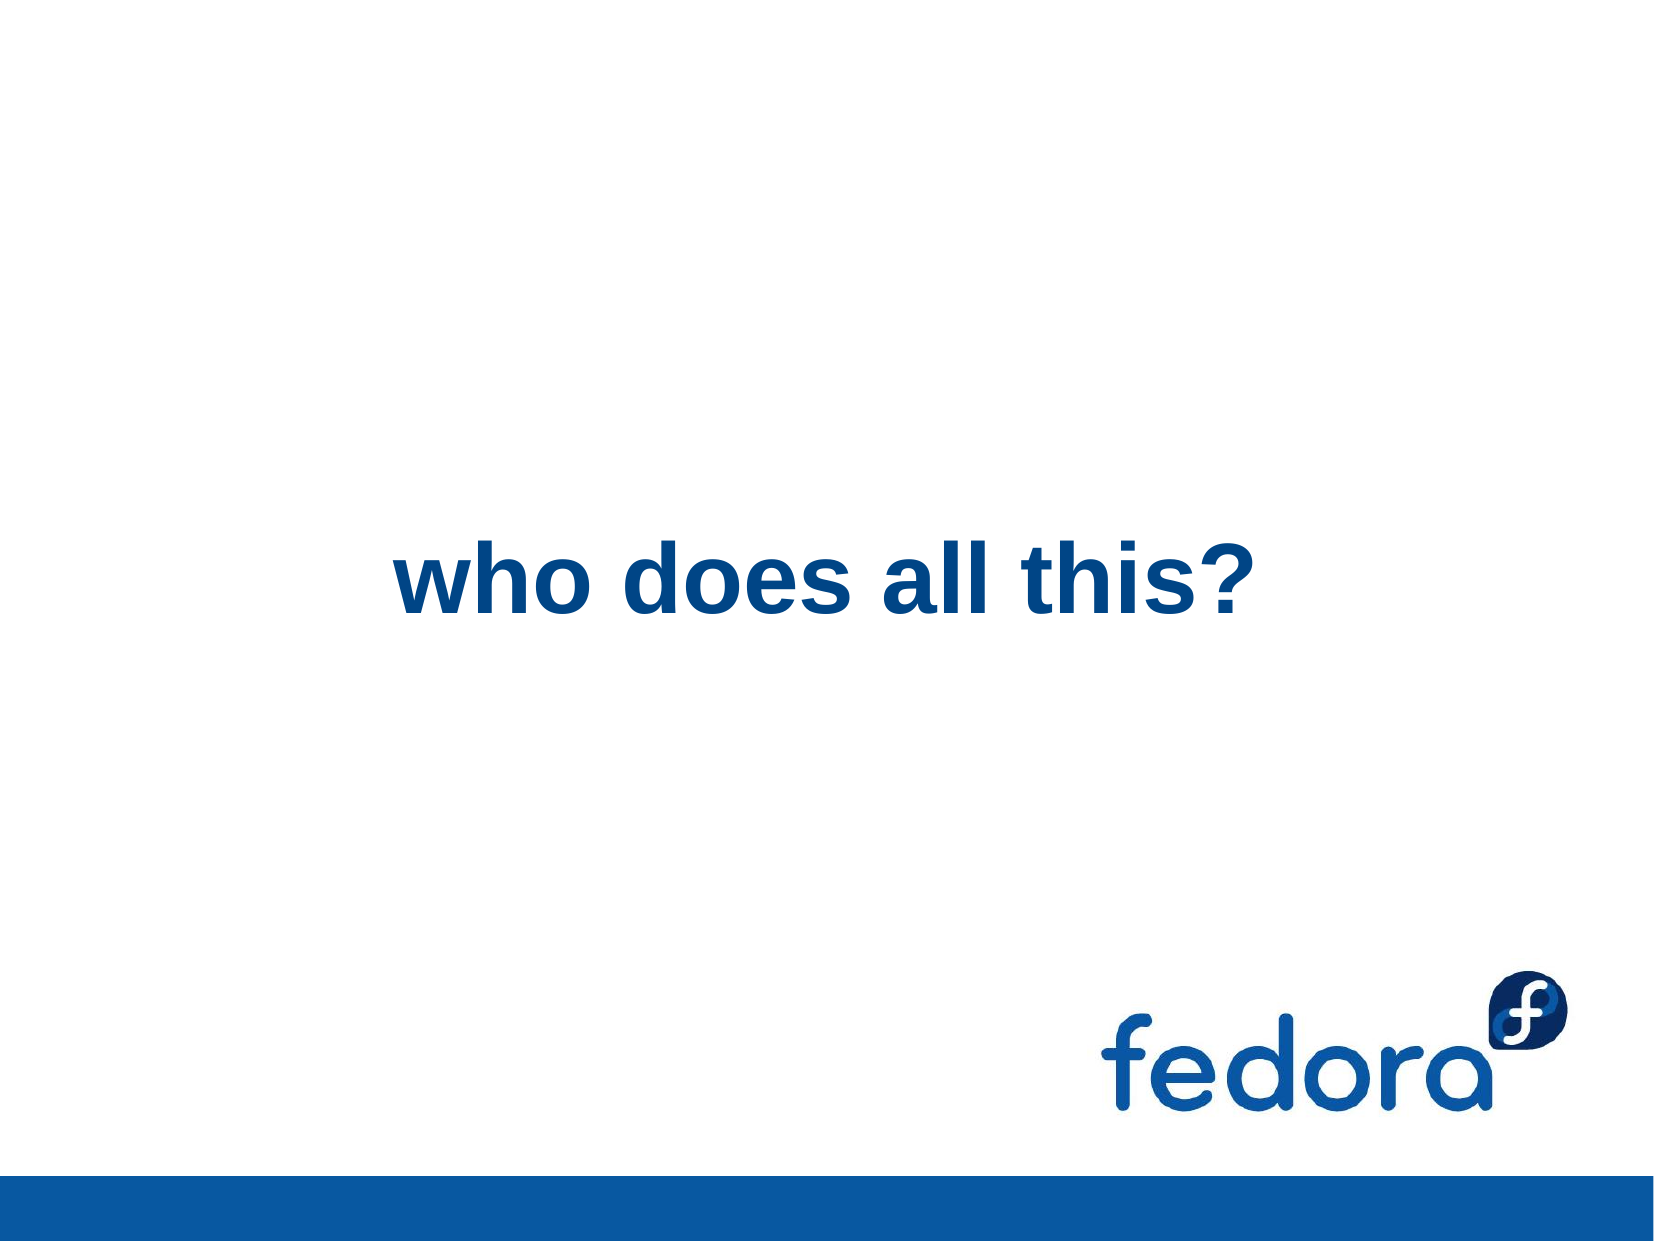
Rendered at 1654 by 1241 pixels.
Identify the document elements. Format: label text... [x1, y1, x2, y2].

picture [1087, 958, 1576, 1125]
picture [0, 1176, 1654, 1241]
title who does all this? [82, 49, 1571, 1109]
